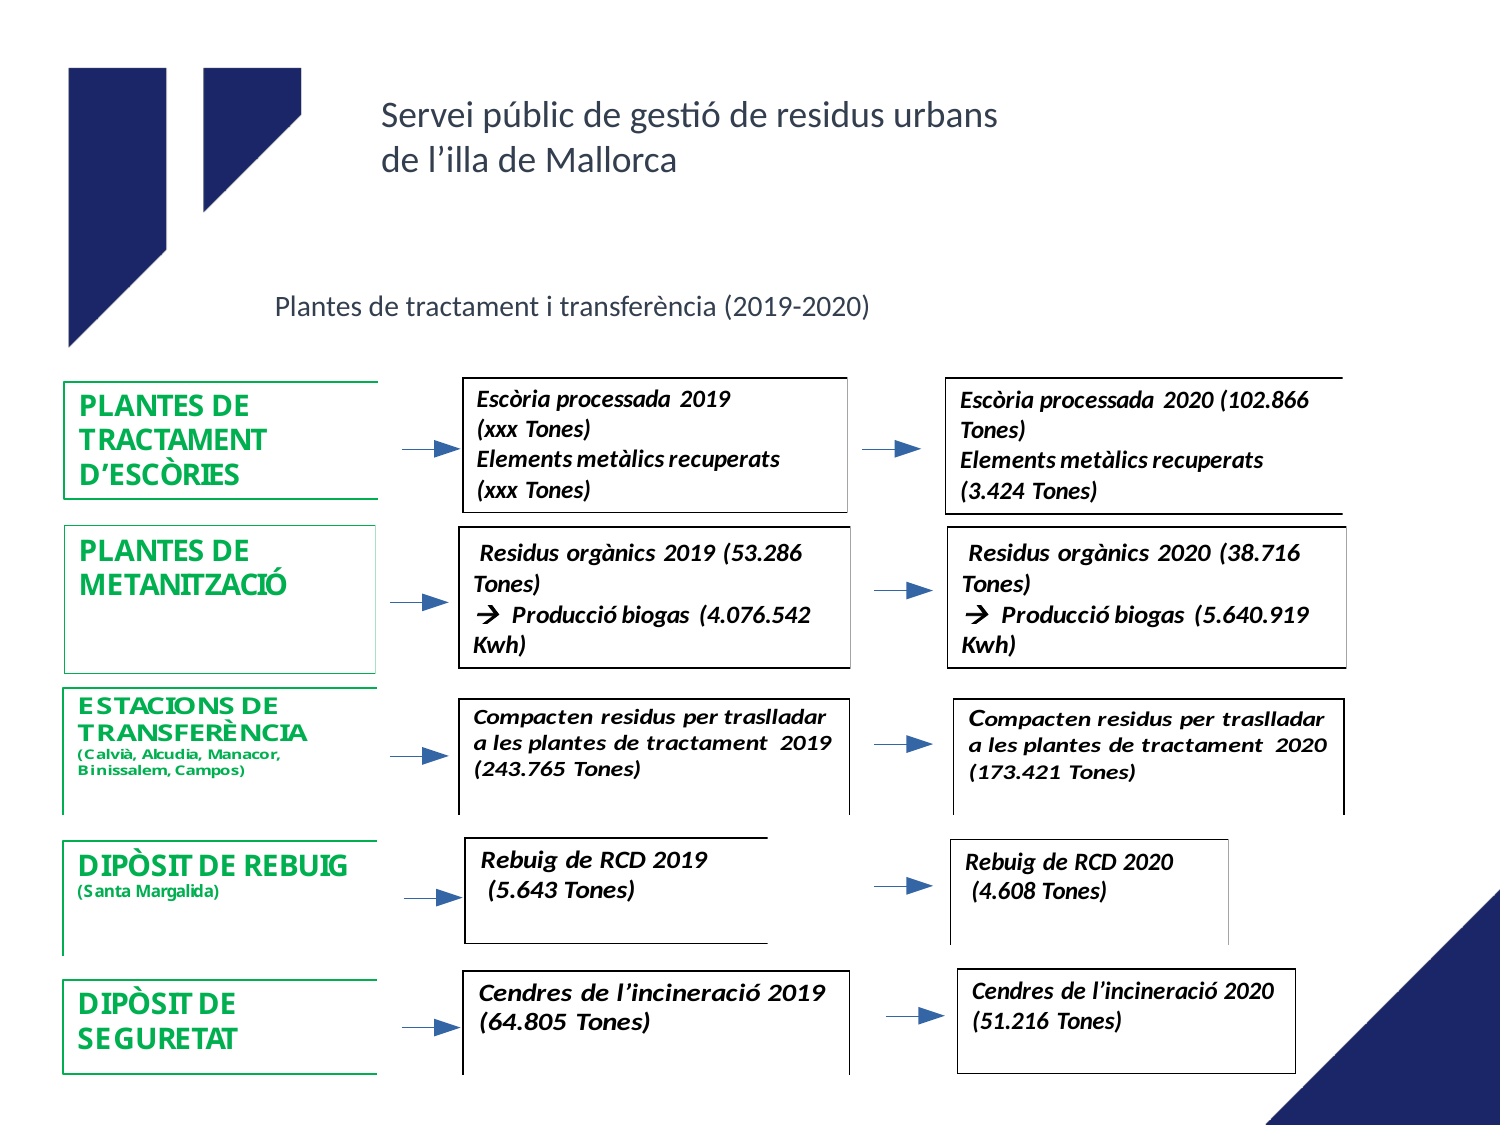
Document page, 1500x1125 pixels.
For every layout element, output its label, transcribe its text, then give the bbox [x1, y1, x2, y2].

title Plantes de tractament i transferència (2019-2020) [259, 279, 1040, 331]
title Servei públic de gestió de residus urbans de l’illa de Mallorca [366, 82, 1099, 213]
picture [0, 0, 1500, 1125]
